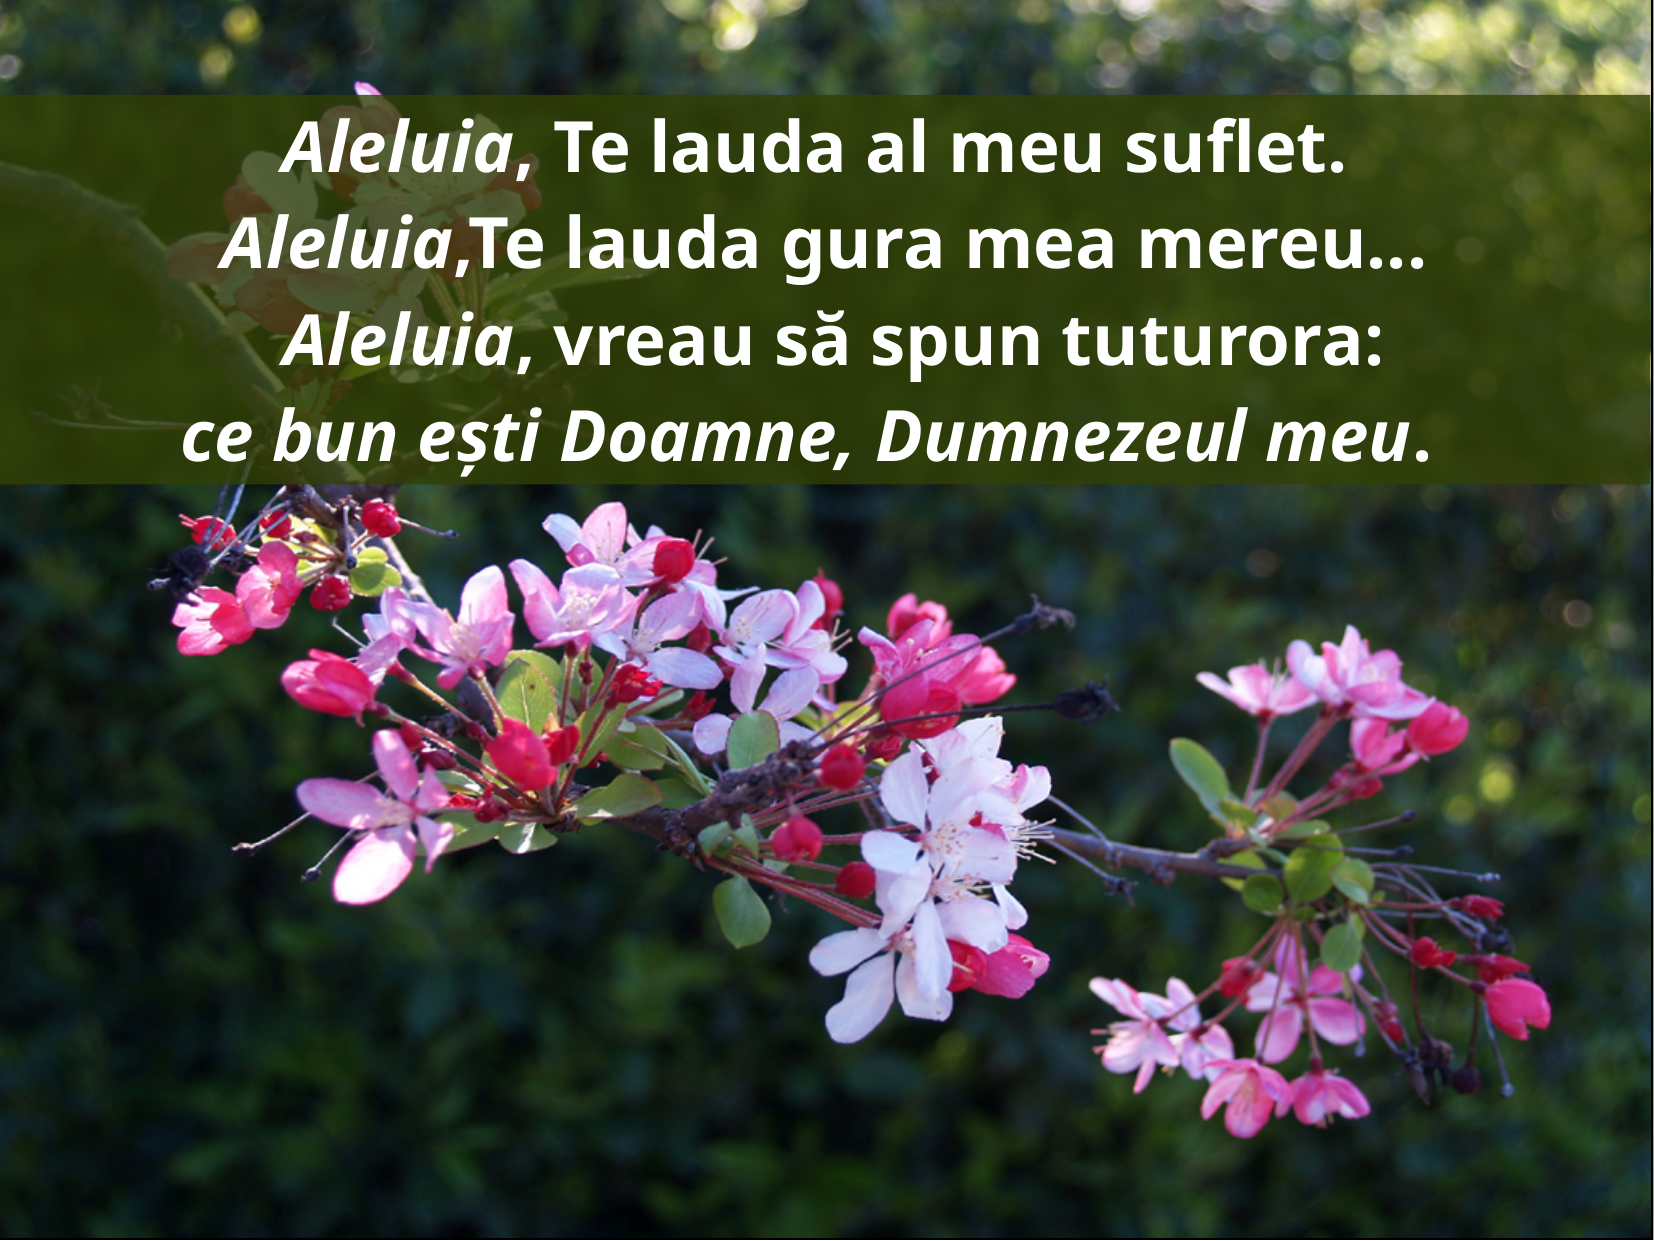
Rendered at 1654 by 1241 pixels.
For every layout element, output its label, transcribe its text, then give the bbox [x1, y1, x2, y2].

picture [0, 0, 1651, 94]
picture [0, 485, 1651, 1238]
text_box Aleluia, Te lauda al meu suflet. Aleluia,Te lauda gura mea mereu... Aleluia, vreau să spun tuturora: ce bun ești Doamne, Dumnezeul meu. [0, 123, 1651, 456]
